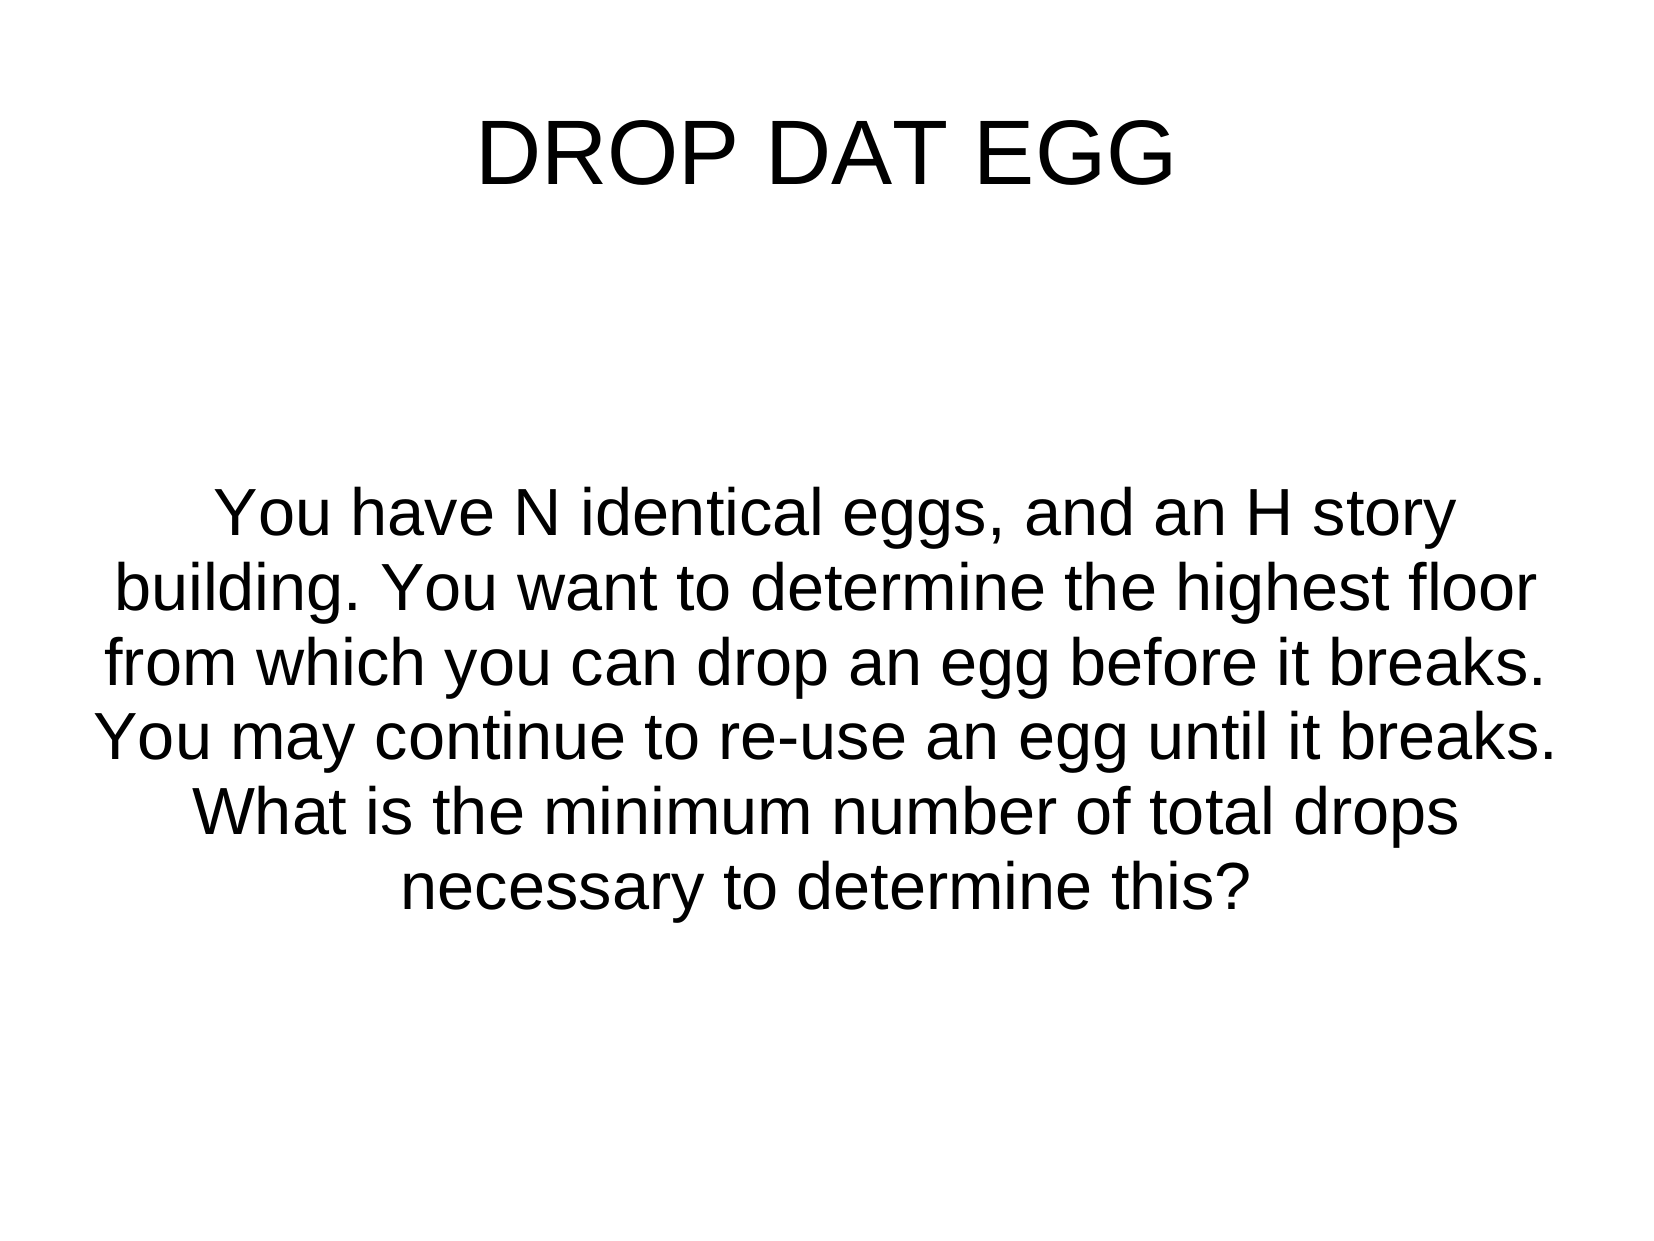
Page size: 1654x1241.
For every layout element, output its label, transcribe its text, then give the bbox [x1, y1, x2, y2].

title DROP DAT EGG [82, 56, 1571, 250]
subtitle You have N identical eggs, and an H story building. You want to determine the highest floor from which you can drop an egg before it breaks. You may continue to re-use an egg until it breaks. What is the minimum number of total drops necessary to determine this? [82, 297, 1571, 1102]
